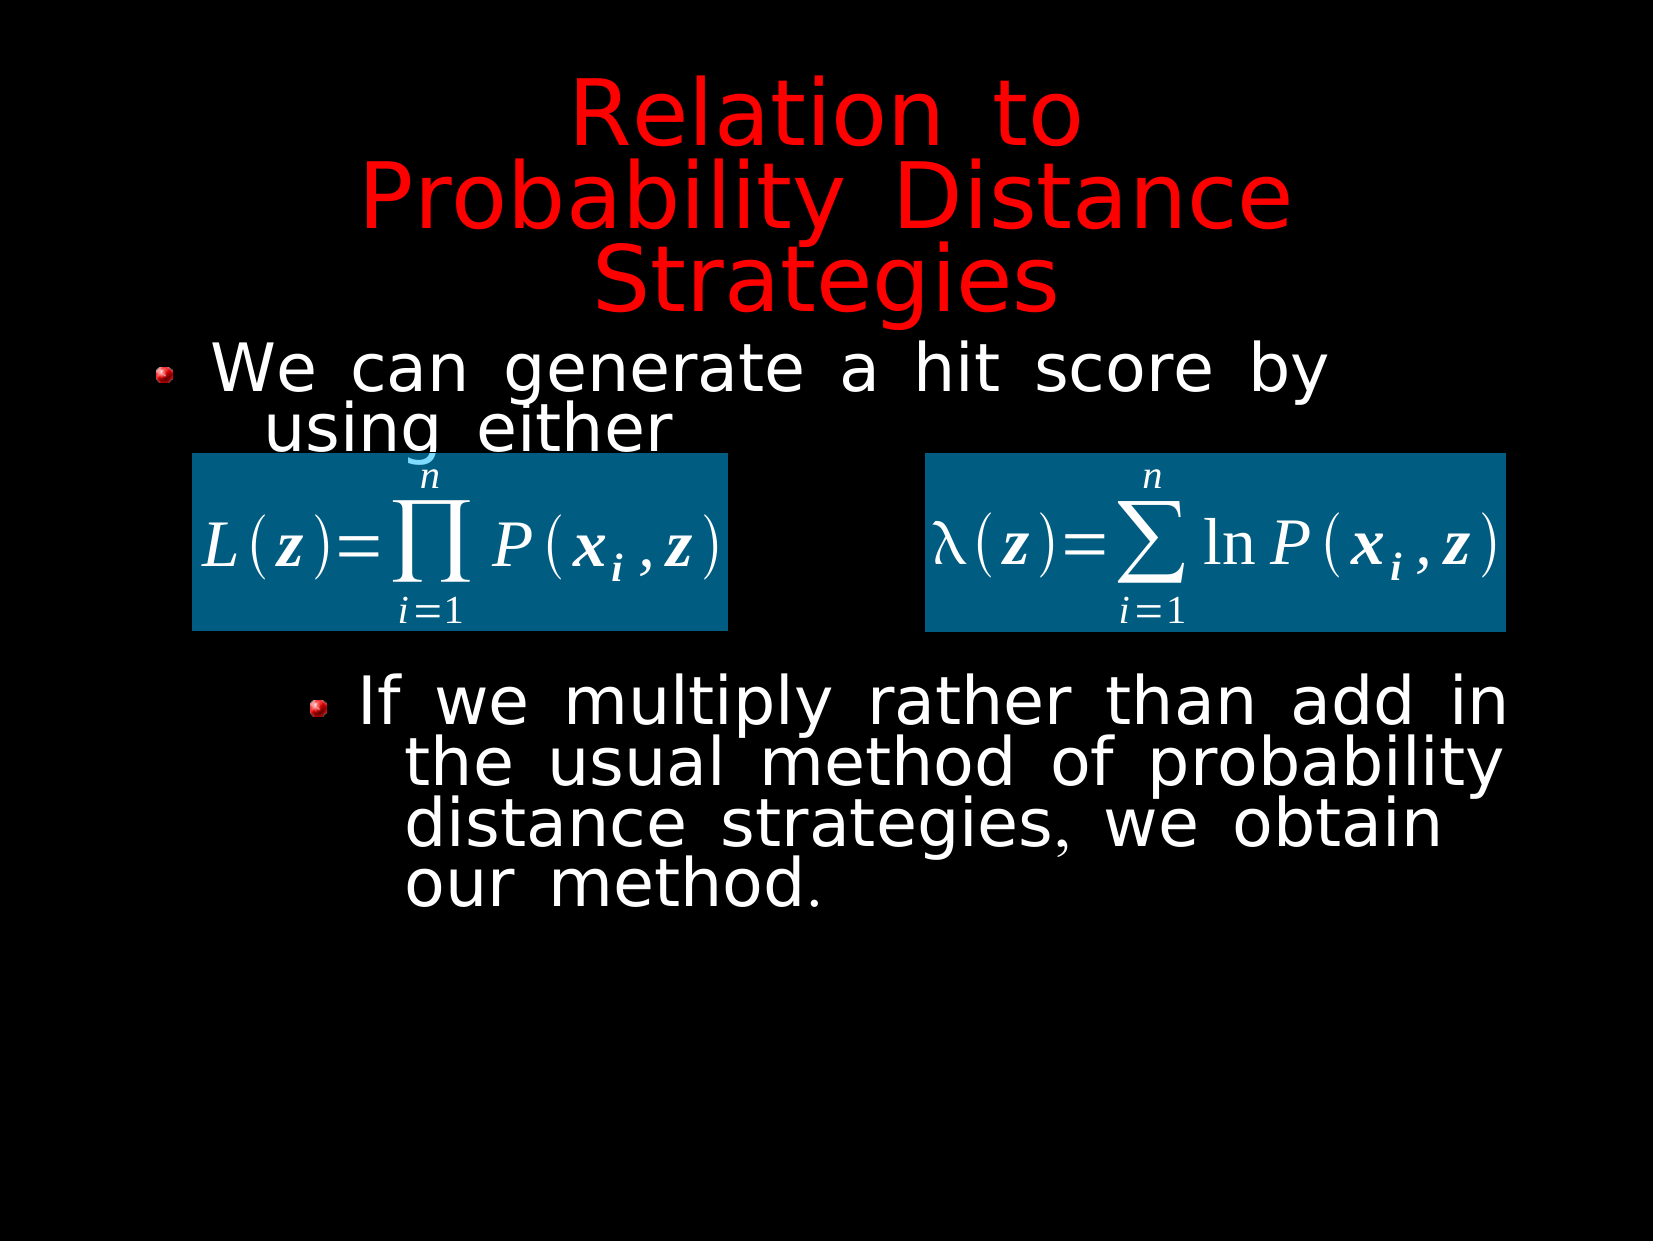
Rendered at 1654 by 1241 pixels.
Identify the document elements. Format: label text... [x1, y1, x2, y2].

chart [924, 452, 1507, 633]
list We can generate a hit score by using either If we multiply rather than add in the usual method of probability distance strategies, we obtain our method. [121, 344, 1533, 1127]
chart [191, 452, 729, 632]
title Relation to Probability Distance Strategies [121, 100, 1533, 313]
